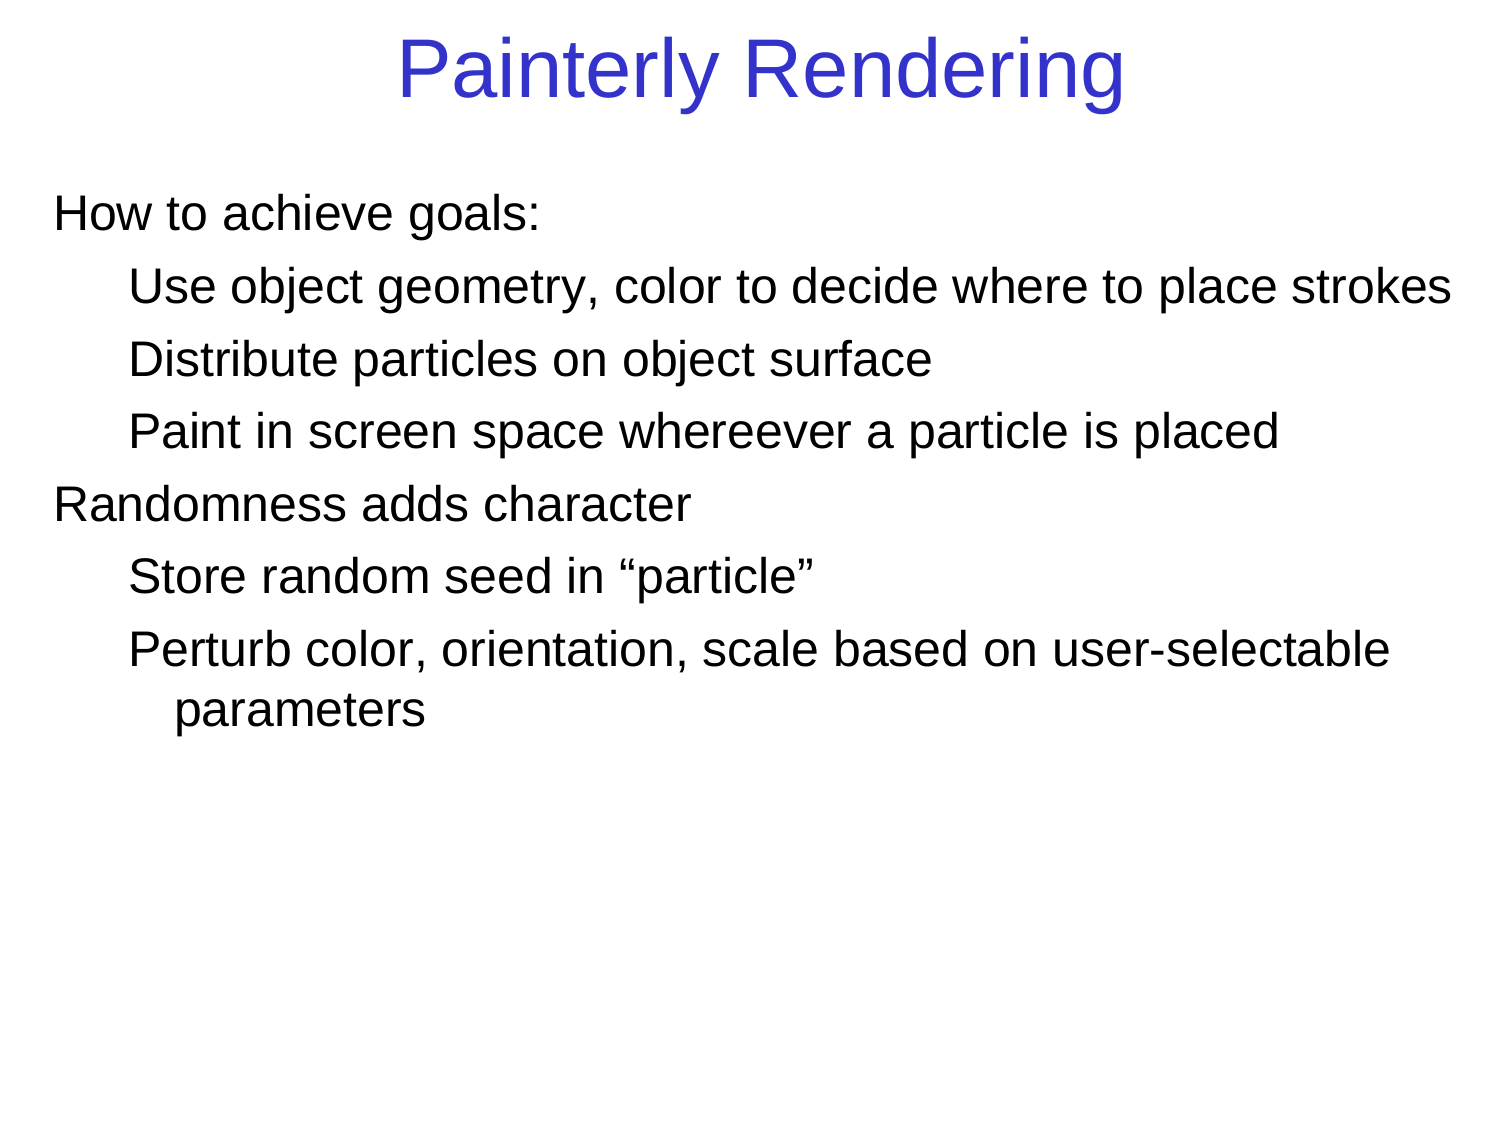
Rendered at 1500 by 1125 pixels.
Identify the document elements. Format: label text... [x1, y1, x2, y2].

title Painterly Rendering [123, 0, 1400, 138]
list How to achieve goals: Use object geometry, color to decide where to place strokes Distribute particles on object surface Paint in screen space whereever a particle is placed Randomness adds character Store random seed in “particle” Perturb color, orientation, scale based on user-selectable parameters [53, 184, 1460, 1072]
